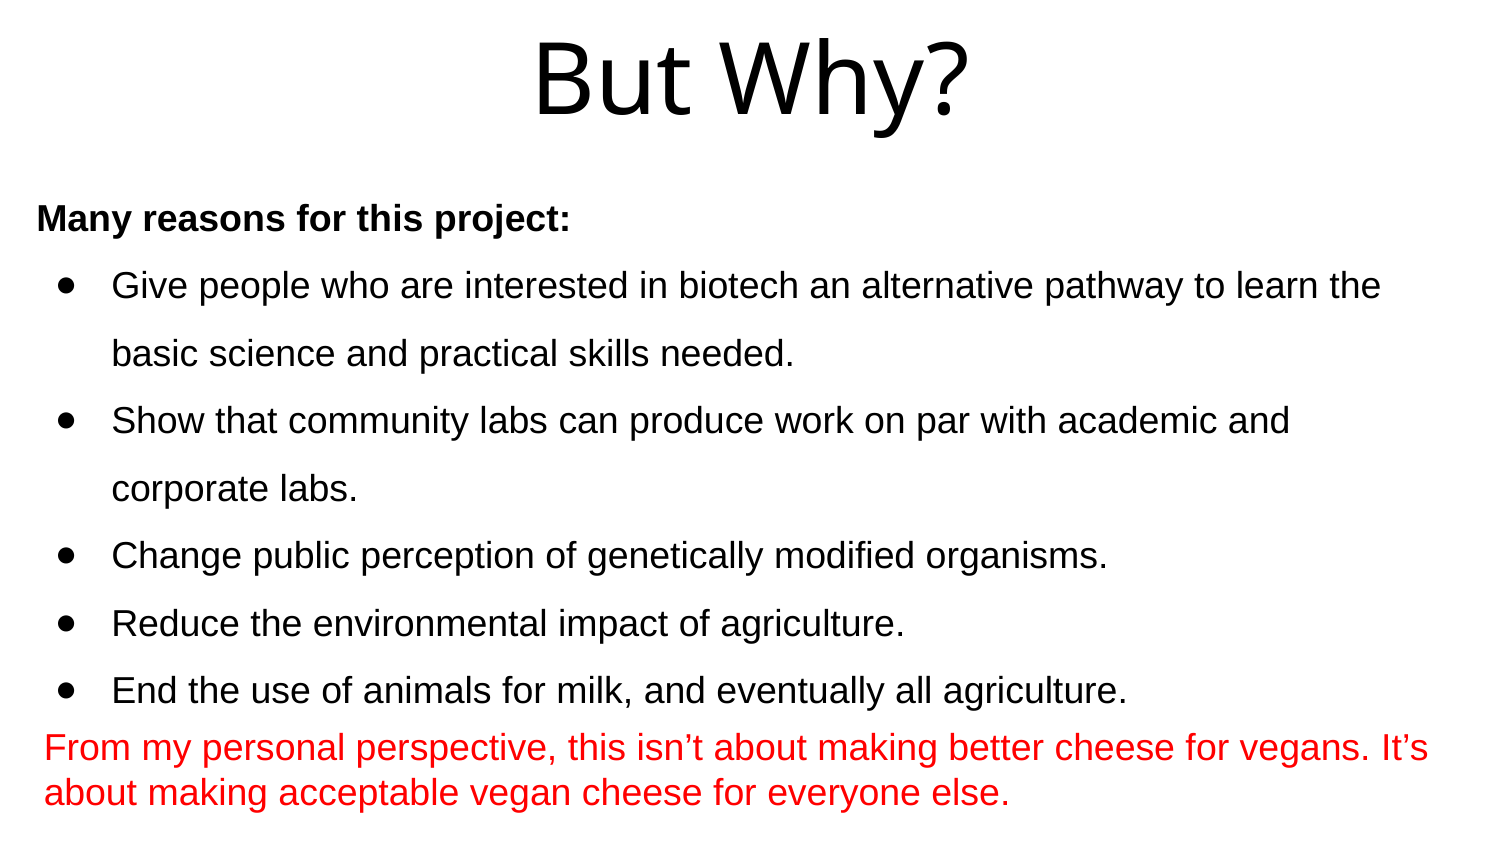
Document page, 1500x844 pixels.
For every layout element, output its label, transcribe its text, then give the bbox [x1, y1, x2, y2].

text_box But Why? [0, 0, 1500, 136]
text_box Many reasons for this project: Give people who are interested in biotech an alternative pathway to learn the basic science and practical skills needed. Show that community labs can produce work on par with academic and corporate labs. Change public perception of genetically modified organisms. Reduce the environmental impact of agriculture. End the use of animals for milk, and eventually all agriculture. [21, 156, 1457, 800]
text_box From my personal perspective, this isn’t about making better cheese for vegans. It’s about making acceptable vegan cheese for everyone else. [28, 708, 1449, 800]
